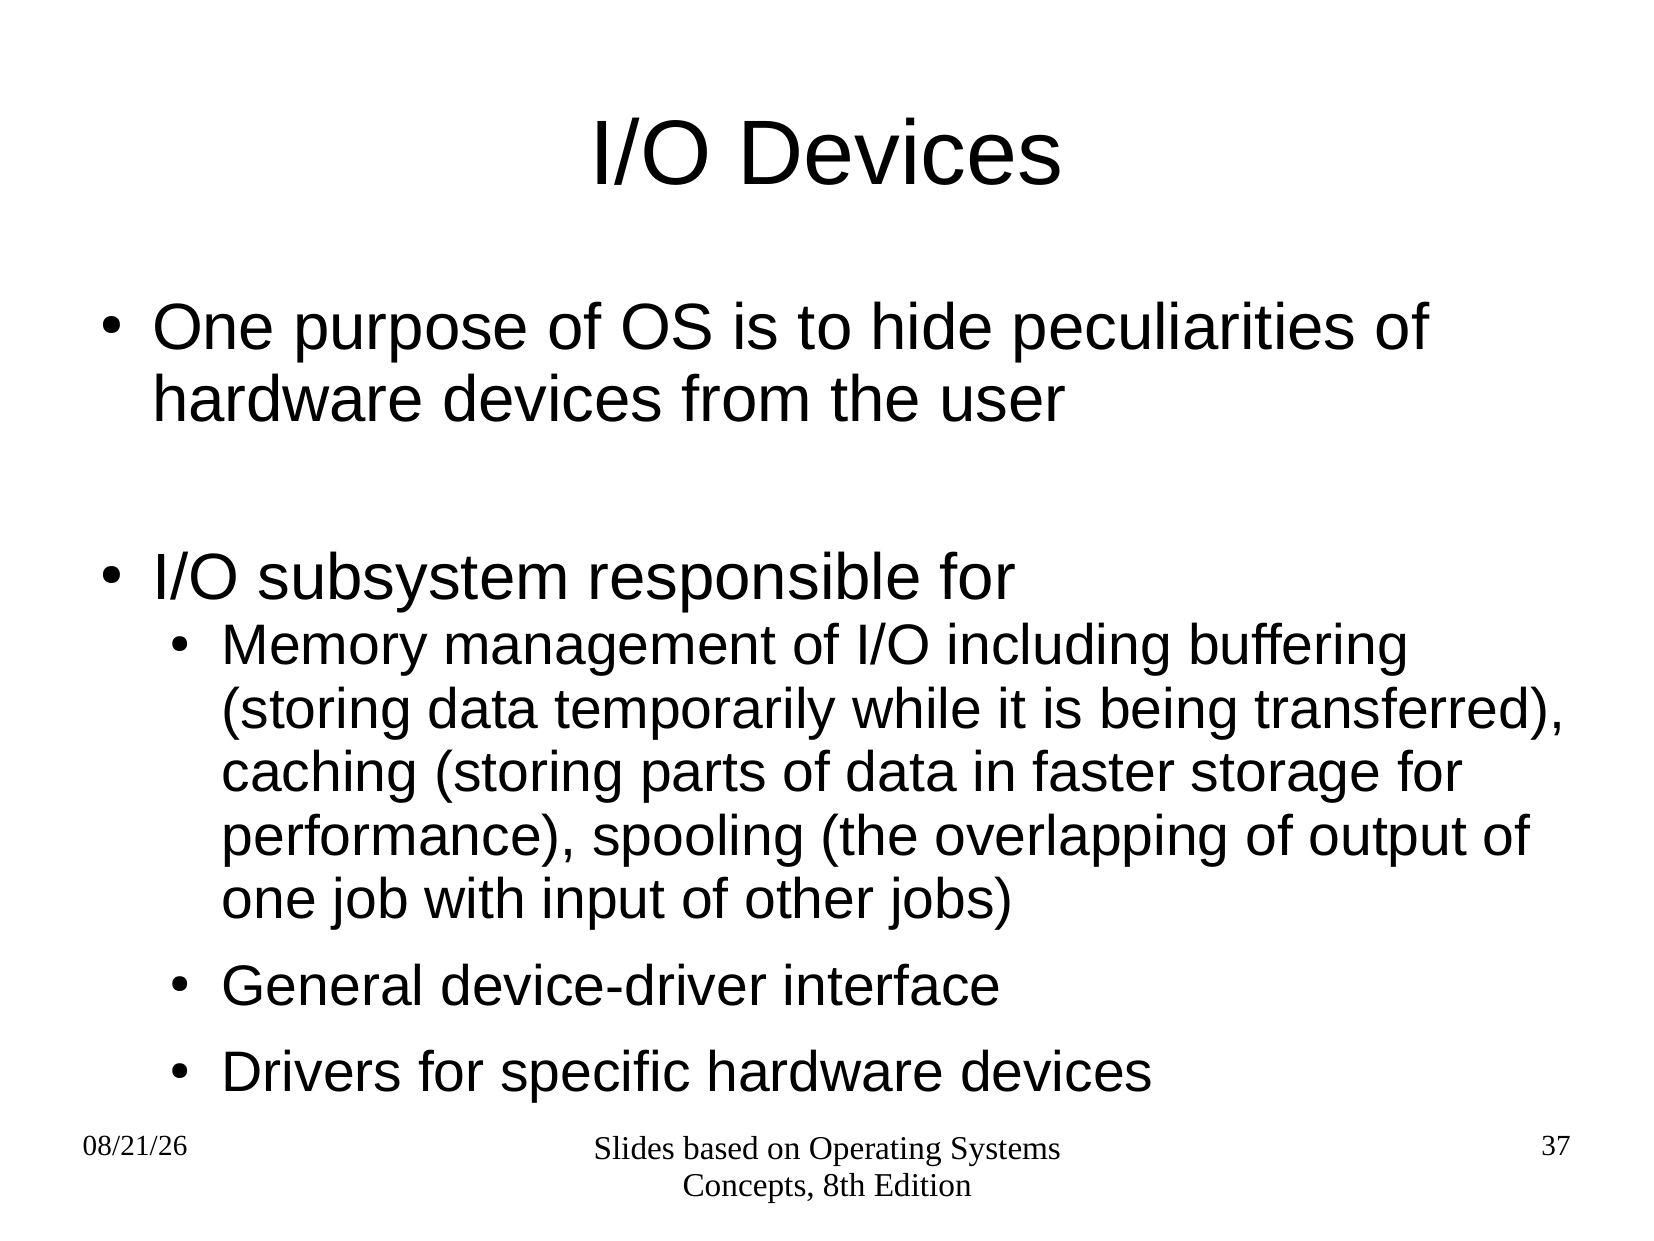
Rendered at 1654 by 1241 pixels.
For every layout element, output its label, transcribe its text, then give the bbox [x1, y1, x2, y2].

title I/O Devices [82, 49, 1571, 257]
list One purpose of OS is to hide peculiarities of hardware devices from the user I/O subsystem responsible for Memory management of I/O including buffering (storing data temporarily while it is being transferred), caching (storing parts of data in faster storage for performance), spooling (the overlapping of output of one job with input of other jobs) General device-driver interface Drivers for specific hardware devices [82, 290, 1571, 1109]
